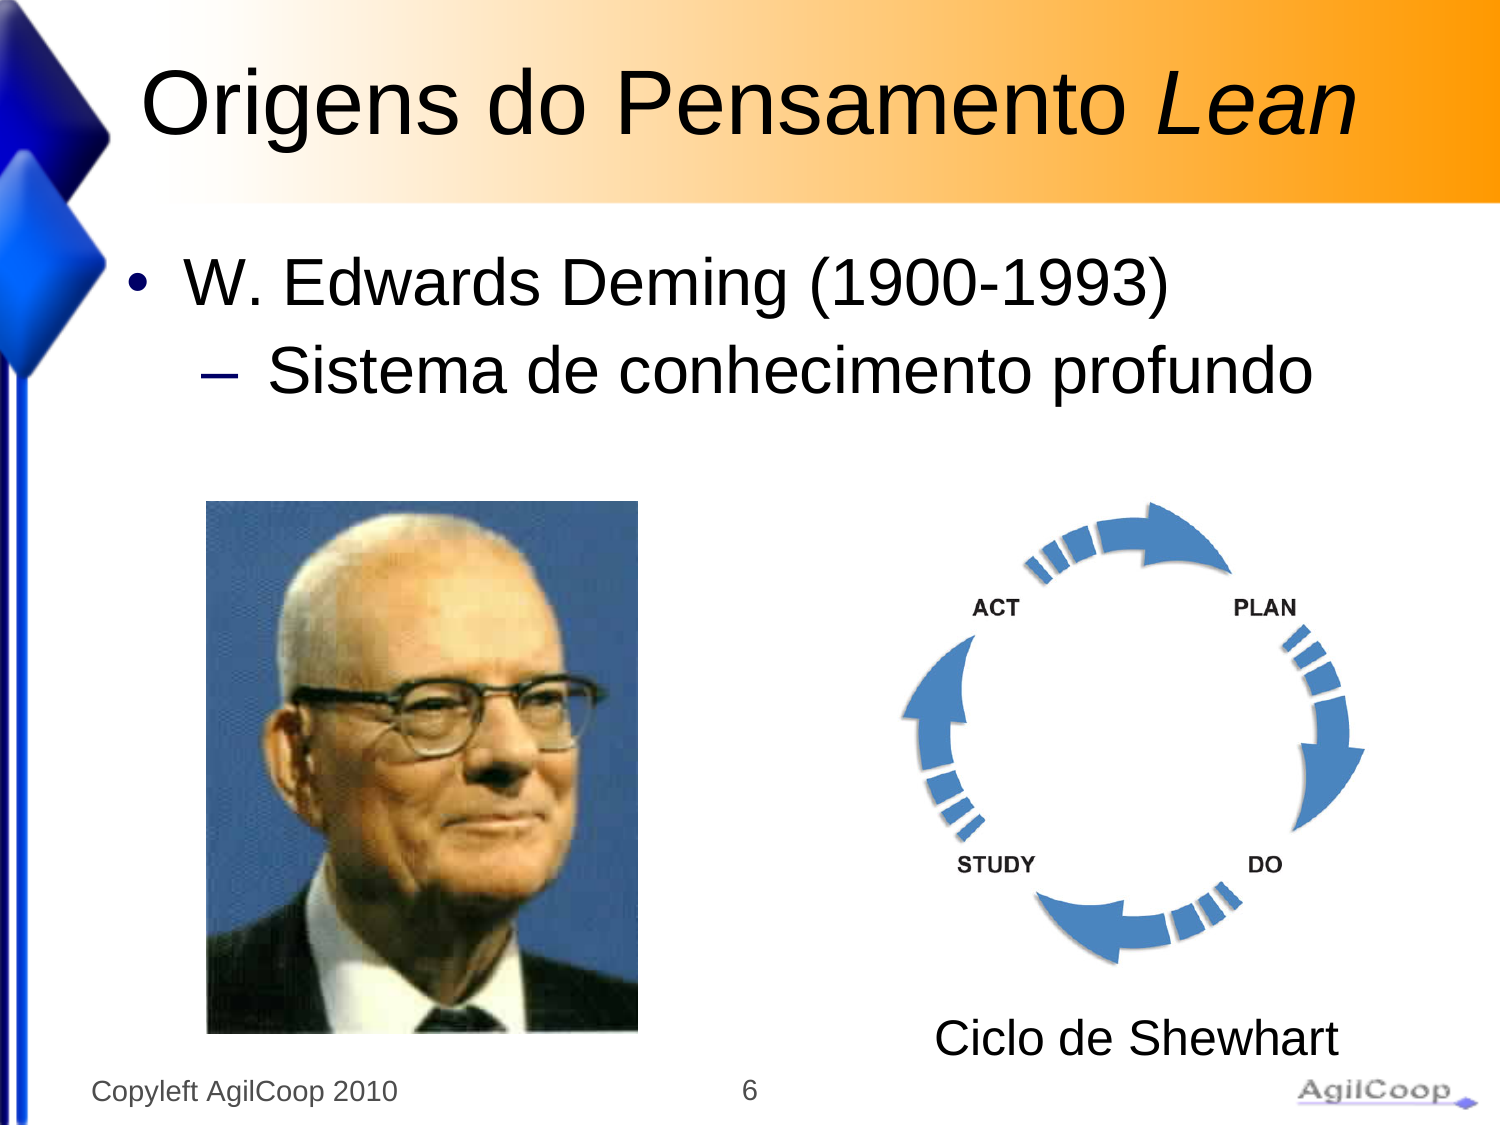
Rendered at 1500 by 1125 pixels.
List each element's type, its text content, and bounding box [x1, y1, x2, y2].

text_box Ciclo de Shewhart [856, 998, 1418, 1073]
picture [0, 0, 1500, 1125]
list W. Edwards Deming (1900-1993) Sistema de conhecimento profundo [112, 243, 1425, 1051]
title Origens do Pensamento Lean [75, 8, 1426, 197]
